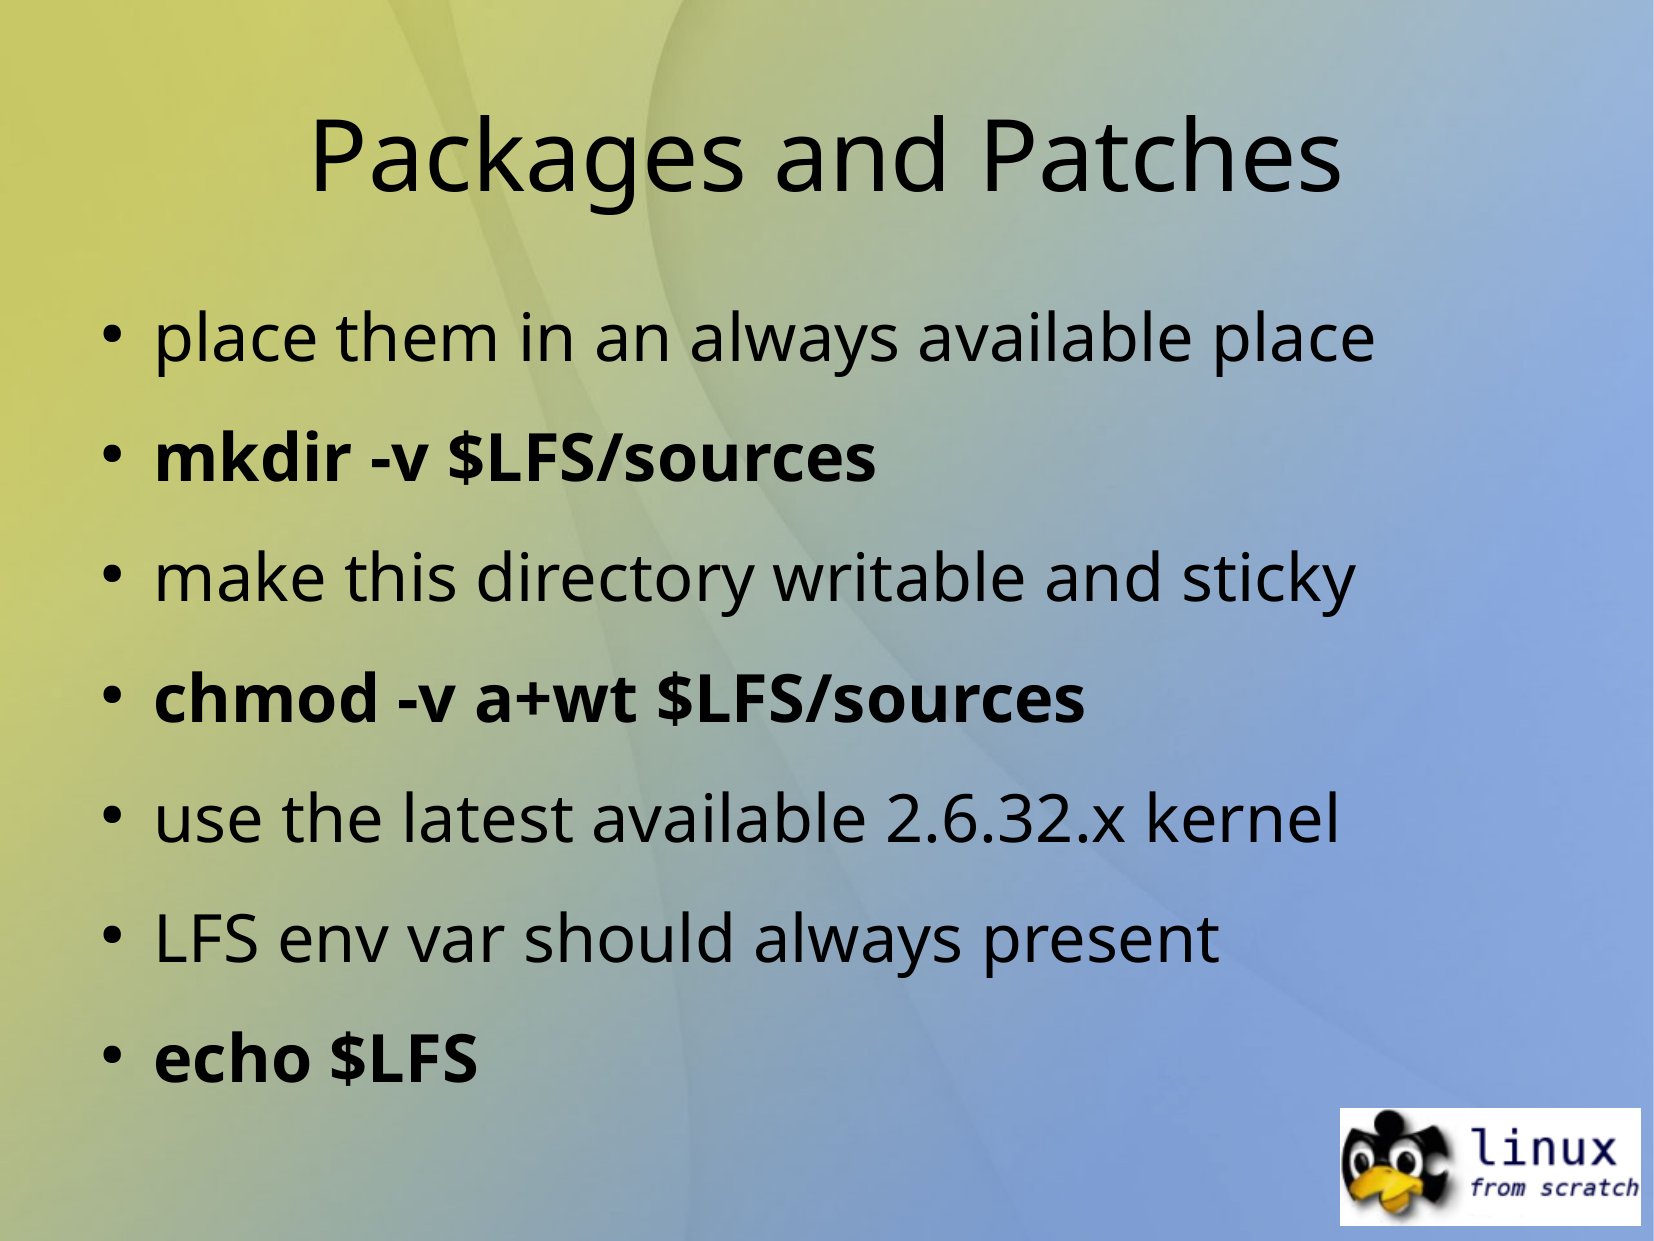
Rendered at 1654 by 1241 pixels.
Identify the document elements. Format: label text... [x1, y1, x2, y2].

list place them in an always available place mkdir -v $LFS/sources make this directory writable and sticky chmod -v a+wt $LFS/sources use the latest available 2.6.32.x kernel LFS env var should always present echo $LFS [82, 290, 1571, 1094]
title Packages and Patches [82, 56, 1571, 250]
picture [0, 0, 1654, 1241]
